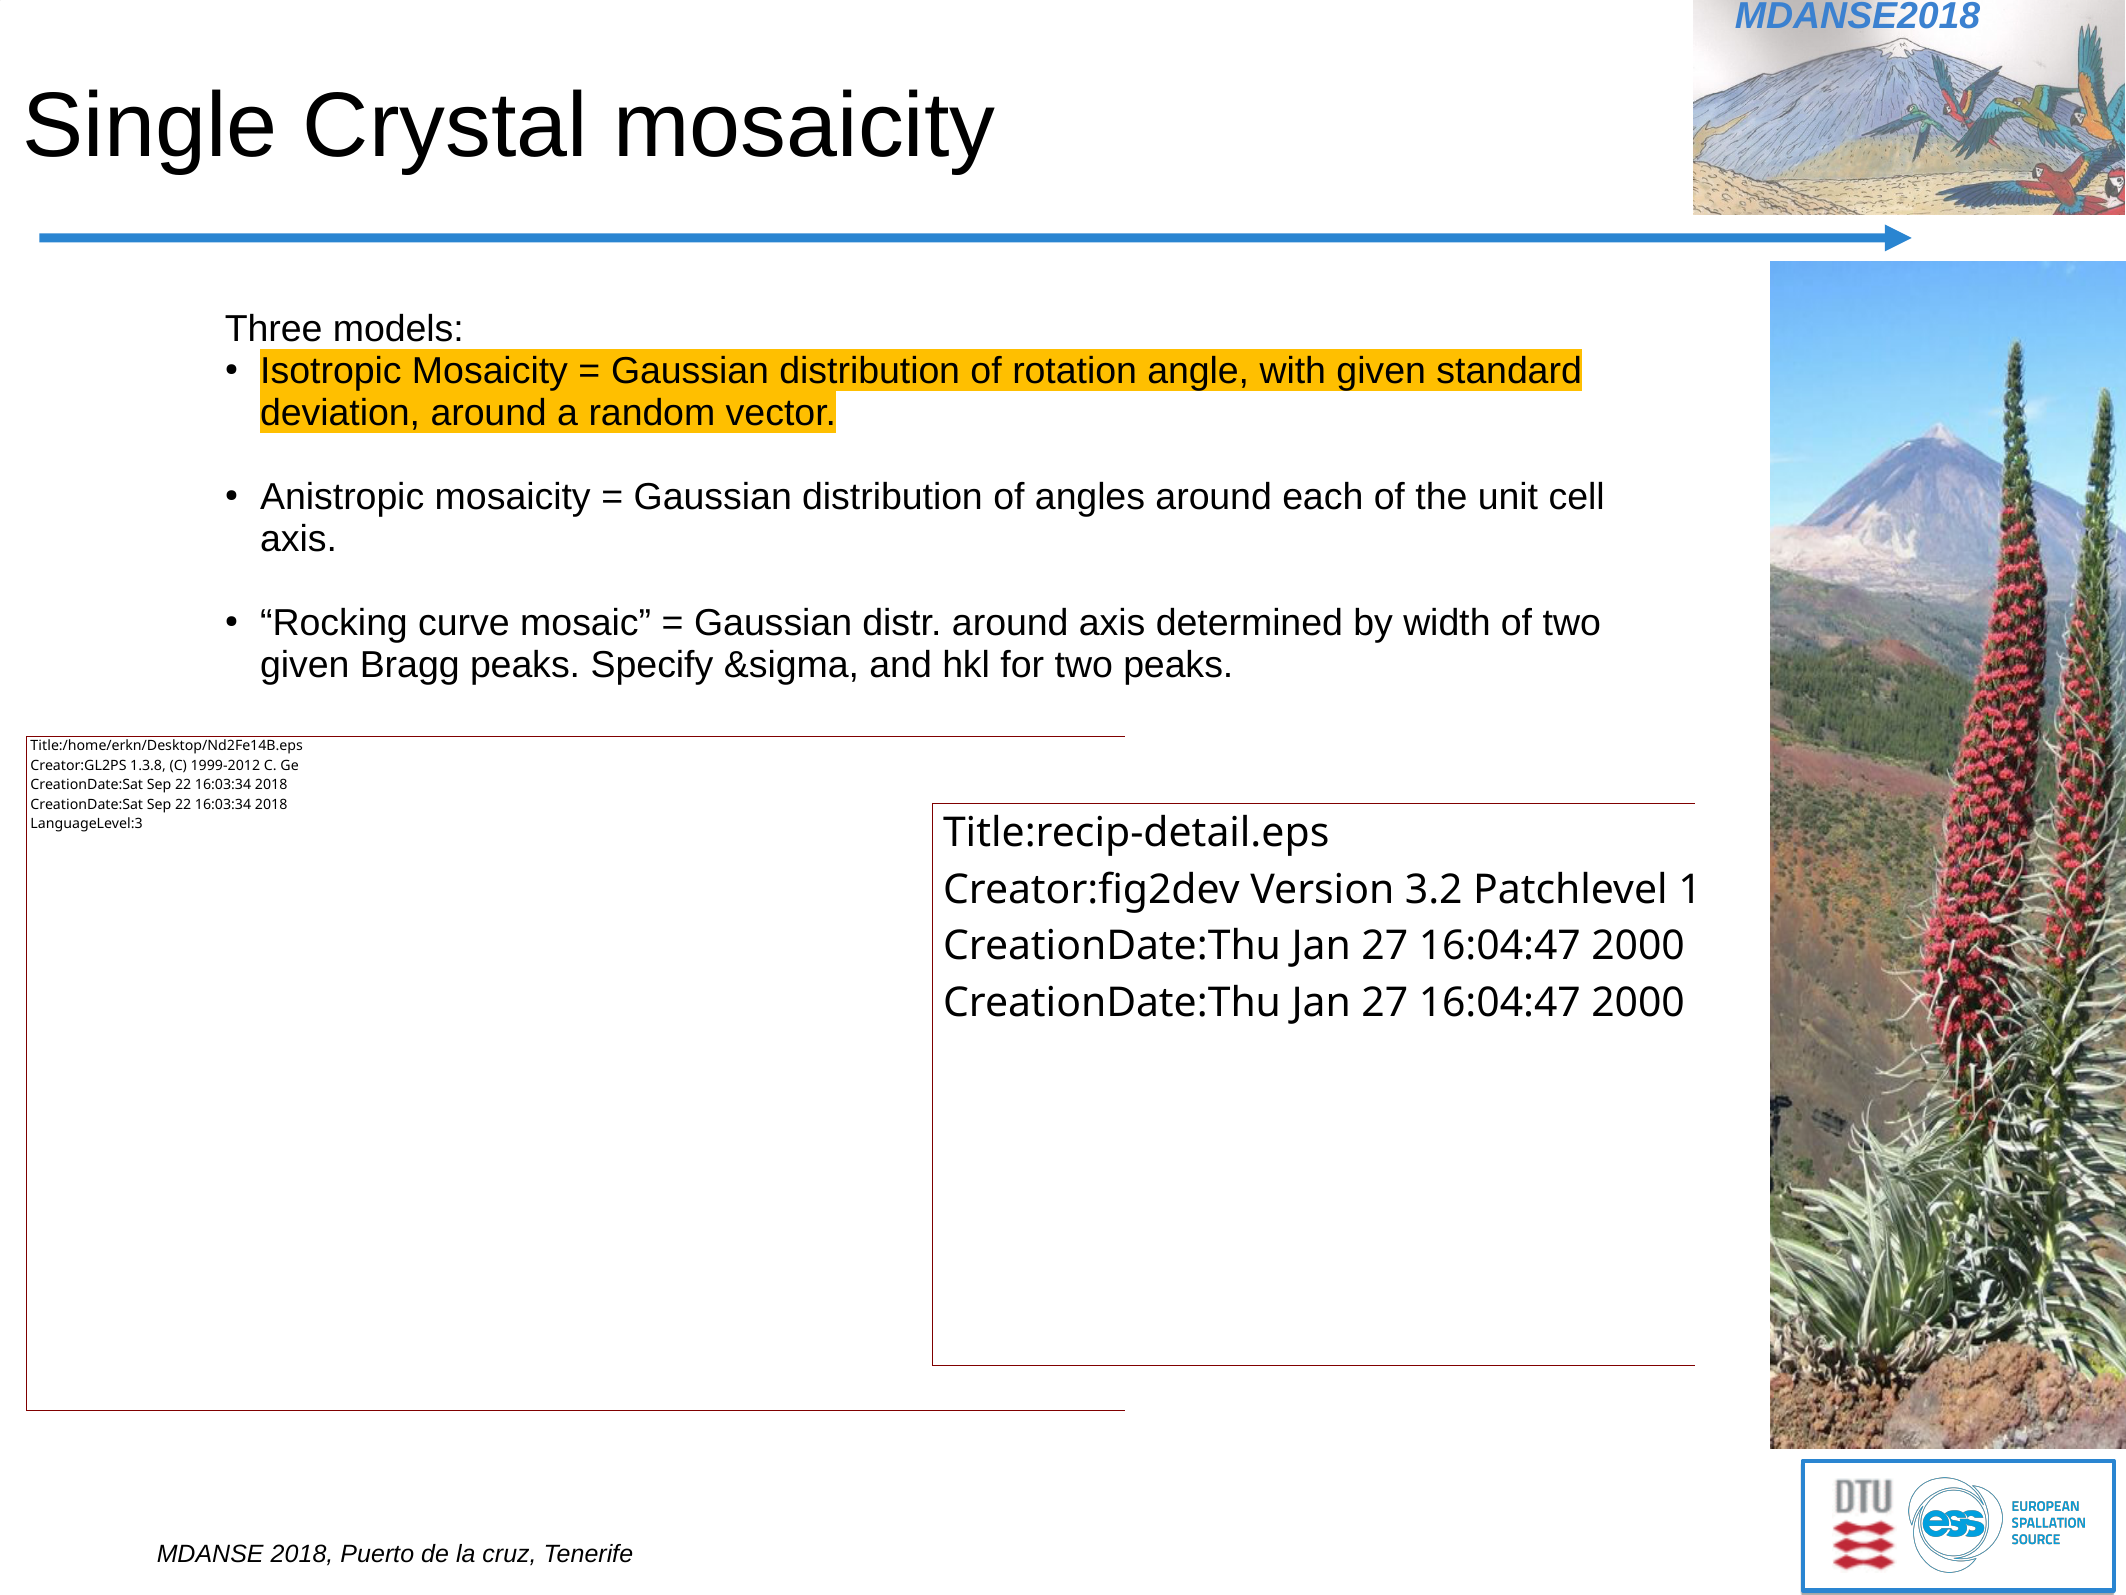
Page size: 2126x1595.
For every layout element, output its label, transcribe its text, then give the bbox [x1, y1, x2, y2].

picture [25, 735, 1696, 1411]
picture [1908, 1477, 2085, 1573]
picture [1832, 1477, 1897, 1573]
title Single Crystal mosaicity [22, 40, 1938, 209]
picture [1693, 0, 2125, 215]
text_box Three models: Isotropic Mosaicity = Gaussian distribution of rotation angle, with given standard deviation, around a random vector. Anistropic mosaicity = Gaussian distribution of angles around each of the unit cell axis. “Rocking curve mosaic” = Gaussian distr. around axis determined by width of two given Bragg peaks. Specify &sigma, and hkl for two peaks. [210, 300, 1636, 766]
picture [1770, 261, 2126, 1449]
